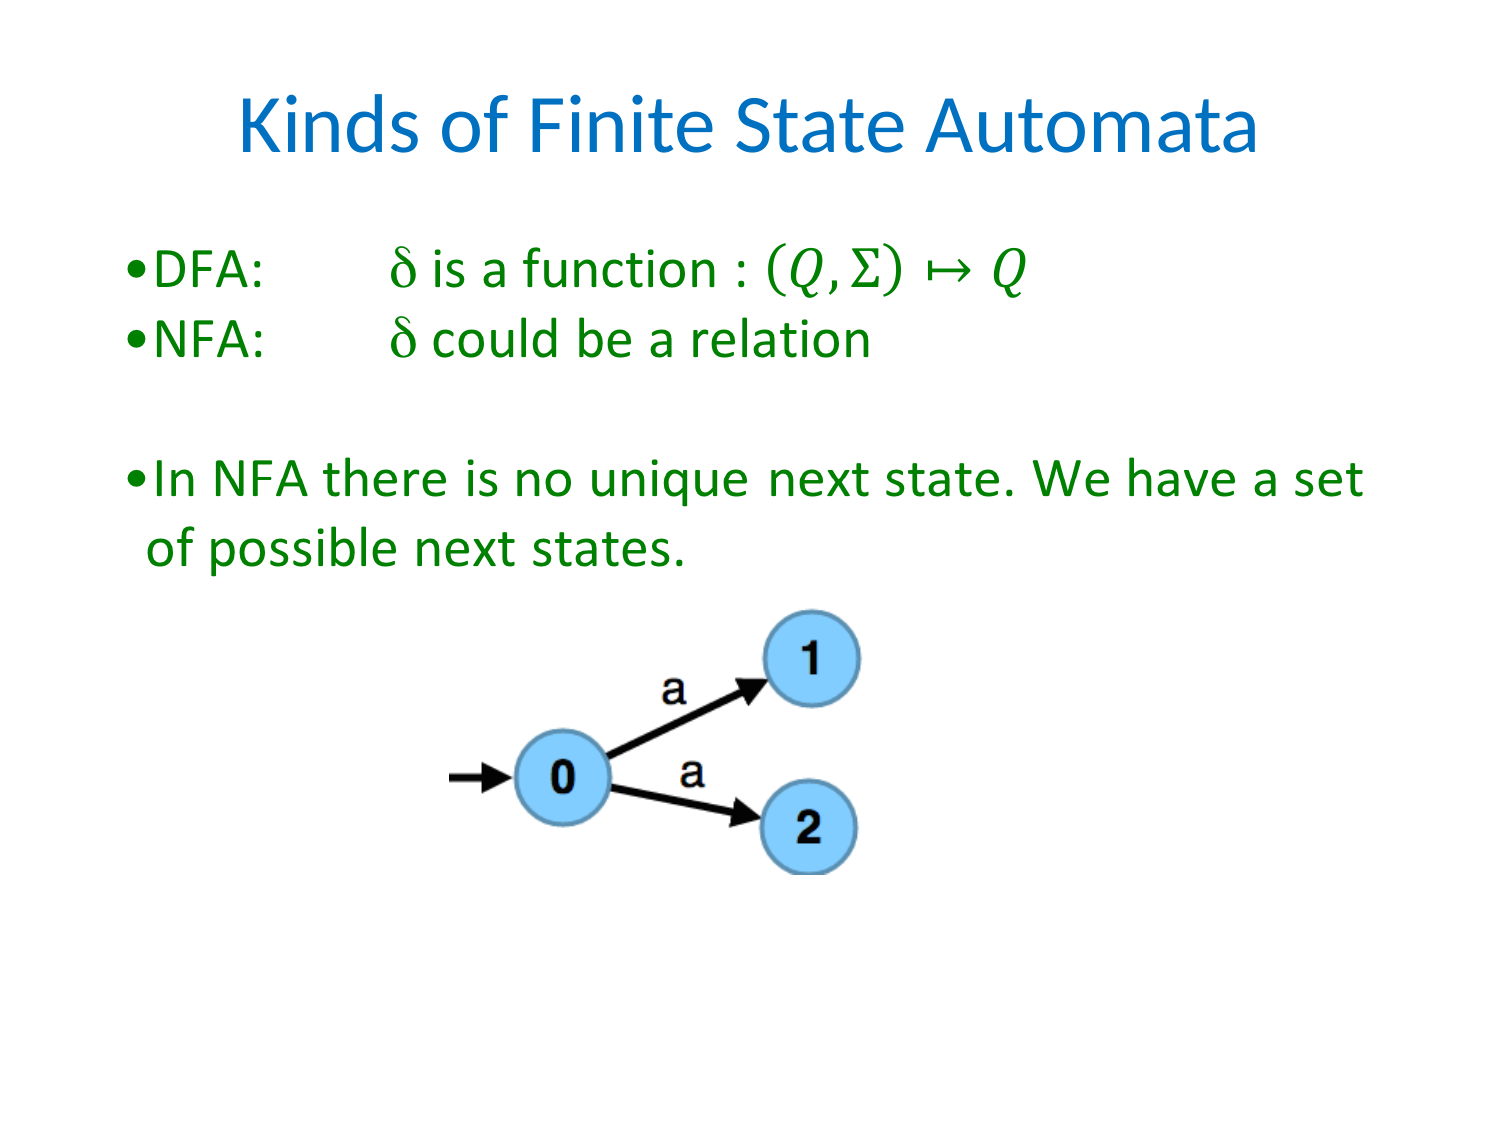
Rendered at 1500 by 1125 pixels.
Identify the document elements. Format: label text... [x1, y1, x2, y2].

list [75, 213, 1425, 1012]
picture [449, 587, 892, 875]
title Kinds of Finite State Automata [38, 25, 1463, 213]
